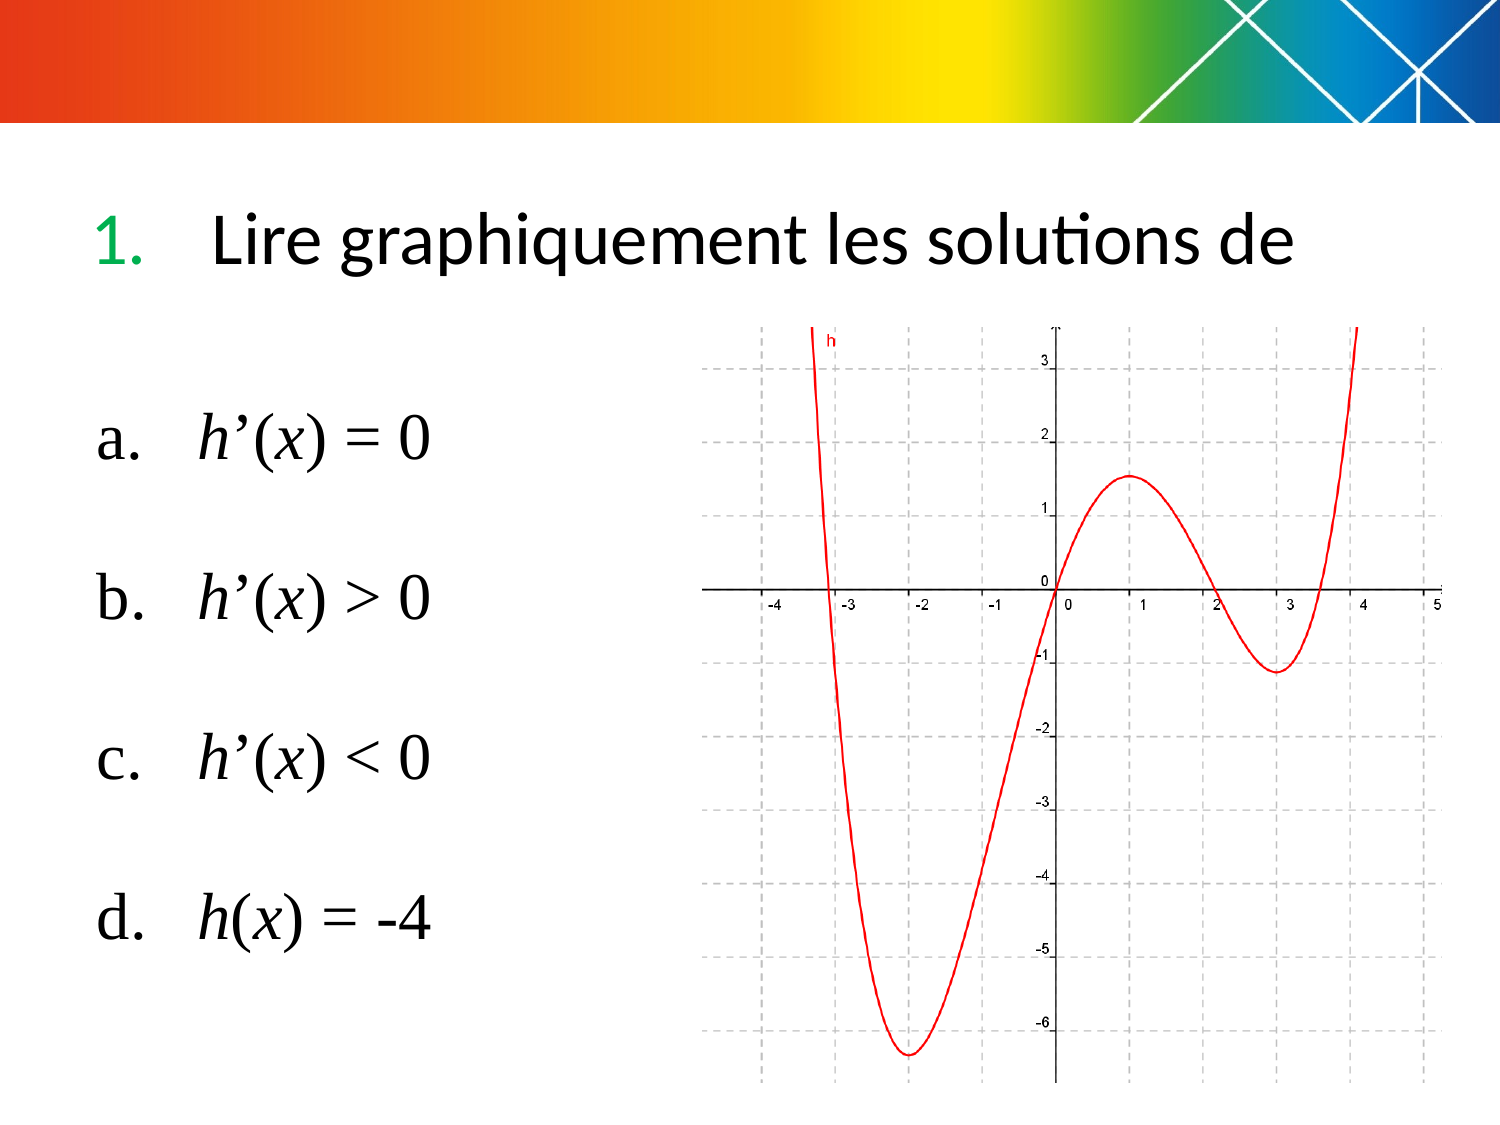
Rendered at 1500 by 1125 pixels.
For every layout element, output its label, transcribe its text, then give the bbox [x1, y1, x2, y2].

picture [702, 327, 1442, 1083]
title Lire graphiquement les solutions de [75, 163, 1426, 305]
picture [1340, 0, 1500, 123]
text_box h’(x) = 0 h’(x) > 0 h’(x) < 0 d. h(x) = -4 [82, 385, 691, 1041]
picture [0, 0, 1359, 123]
